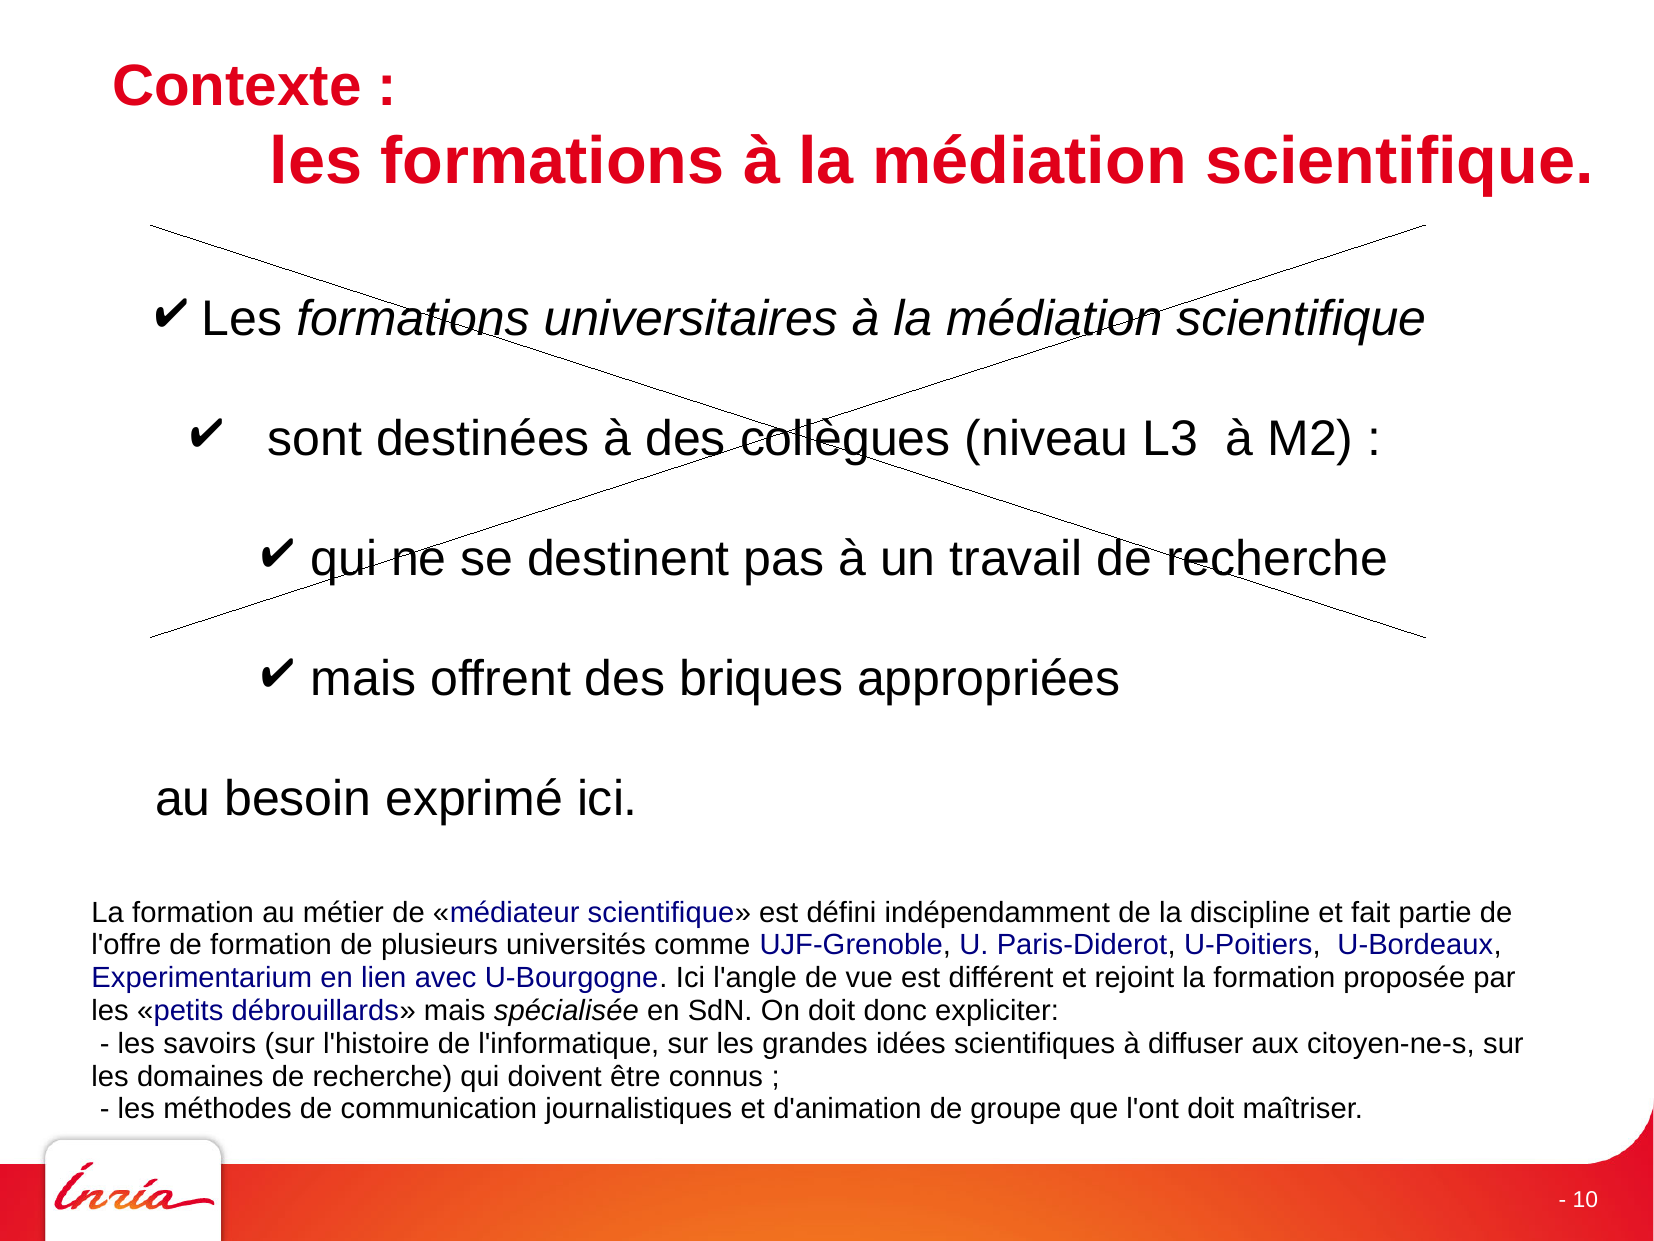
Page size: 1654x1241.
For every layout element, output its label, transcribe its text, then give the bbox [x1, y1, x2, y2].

text_box La formation au métier de «médiateur scientifique» est défini indépendamment de la discipline et fait partie de l'offre de formation de plusieurs universités comme UJF-Grenoble, U. Paris-Diderot, U-Poitiers, U-Bordeaux, Experimentarium en lien avec U-Bourgogne. Ici l'angle de vue est différent et rejoint la formation proposée par les «petits débrouillards» mais spécialisée en SdN. On doit donc expliciter: - les savoirs (sur l'histoire de l'informatique, sur les grandes idées scientifiques à diffuser aux citoyen-ne-s, sur les domaines de recherche) qui doivent être connus ; - les méthodes de communication journalistiques et d'animation de groupe que l'ont doit maîtriser. [76, 888, 1577, 1133]
text_box Les formations universitaires à la médiation scientifique sont destinées à des collègues (niveau L3 à M2) : qui ne se destinent pas à un travail de recherche mais offrent des briques appropriées au besoin exprimé ici. [155, 225, 1613, 863]
picture [0, 0, 1654, 1241]
title Contexte : les formations à la médiation scientifique. [112, 18, 1613, 226]
slide_number - <number> [1558, 1173, 1654, 1223]
